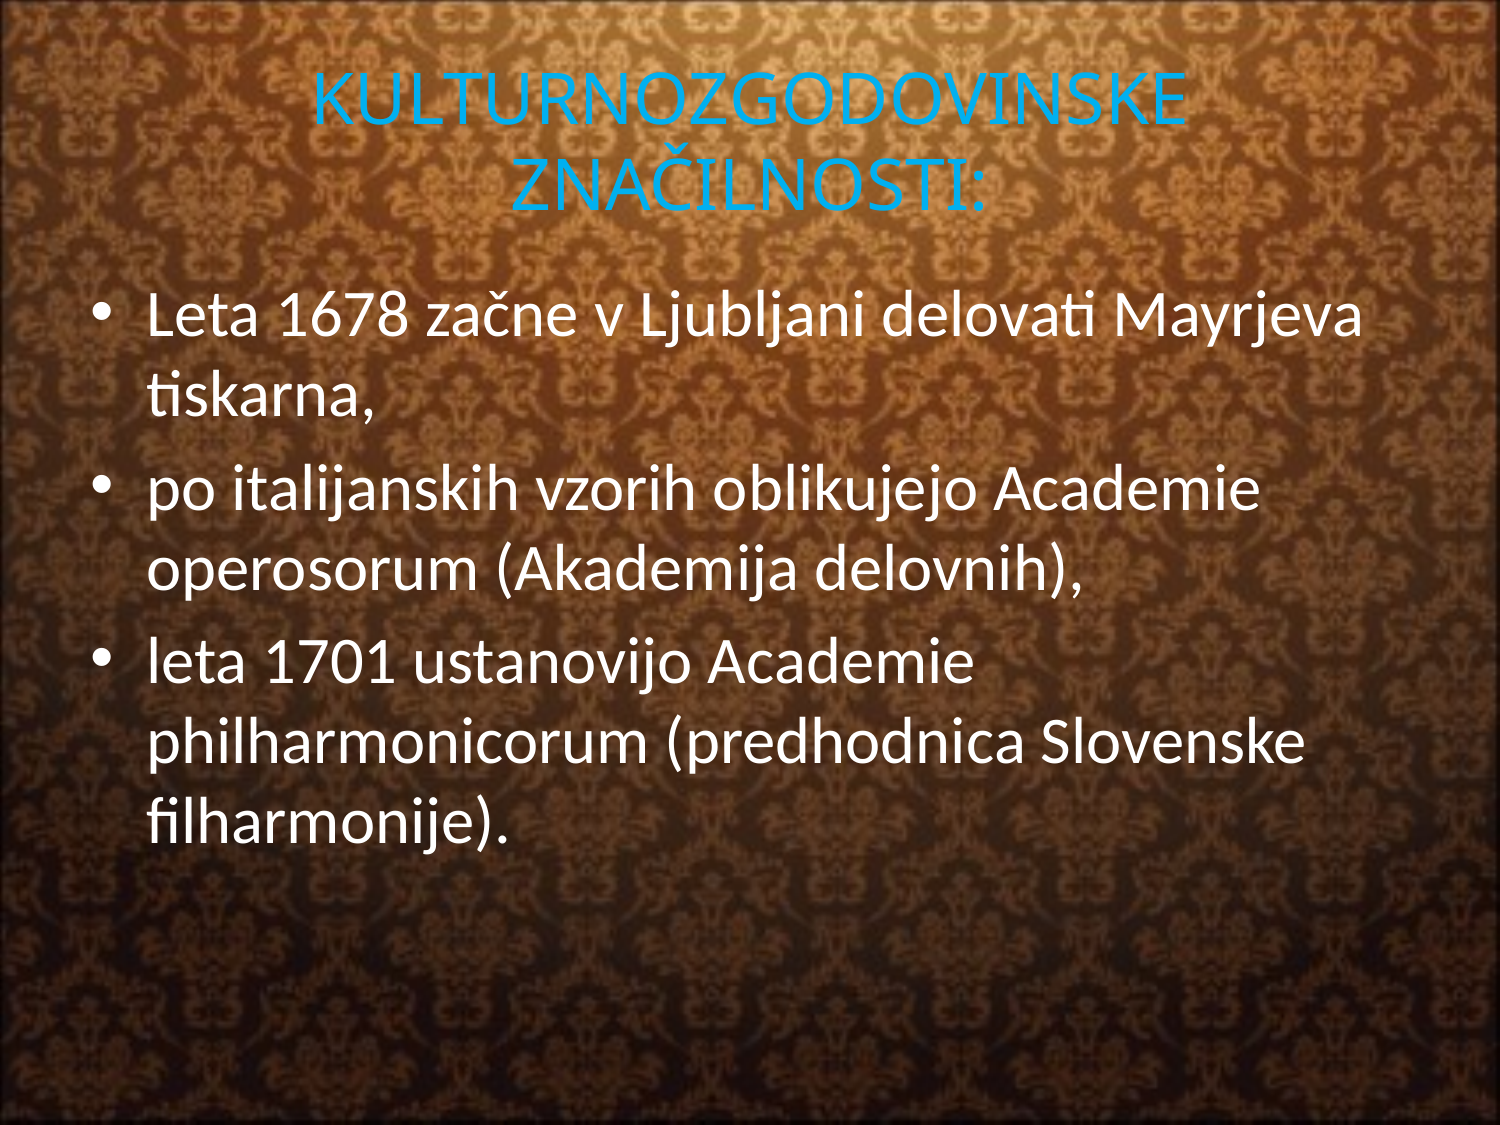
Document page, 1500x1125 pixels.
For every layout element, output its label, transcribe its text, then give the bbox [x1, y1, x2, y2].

title KULTURNOZGODOVINSKE ZNAČILNOSTI: [75, 45, 1425, 233]
list Leta 1678 začne v Ljubljani delovati Mayrjeva tiskarna, po italijanskih vzorih oblikujejo Academie operosorum (Akademija delovnih), leta 1701 ustanovijo Academie philharmonicorum (predhodnica Slovenske filharmonije). [75, 262, 1424, 1094]
picture [0, 0, 1500, 1125]
